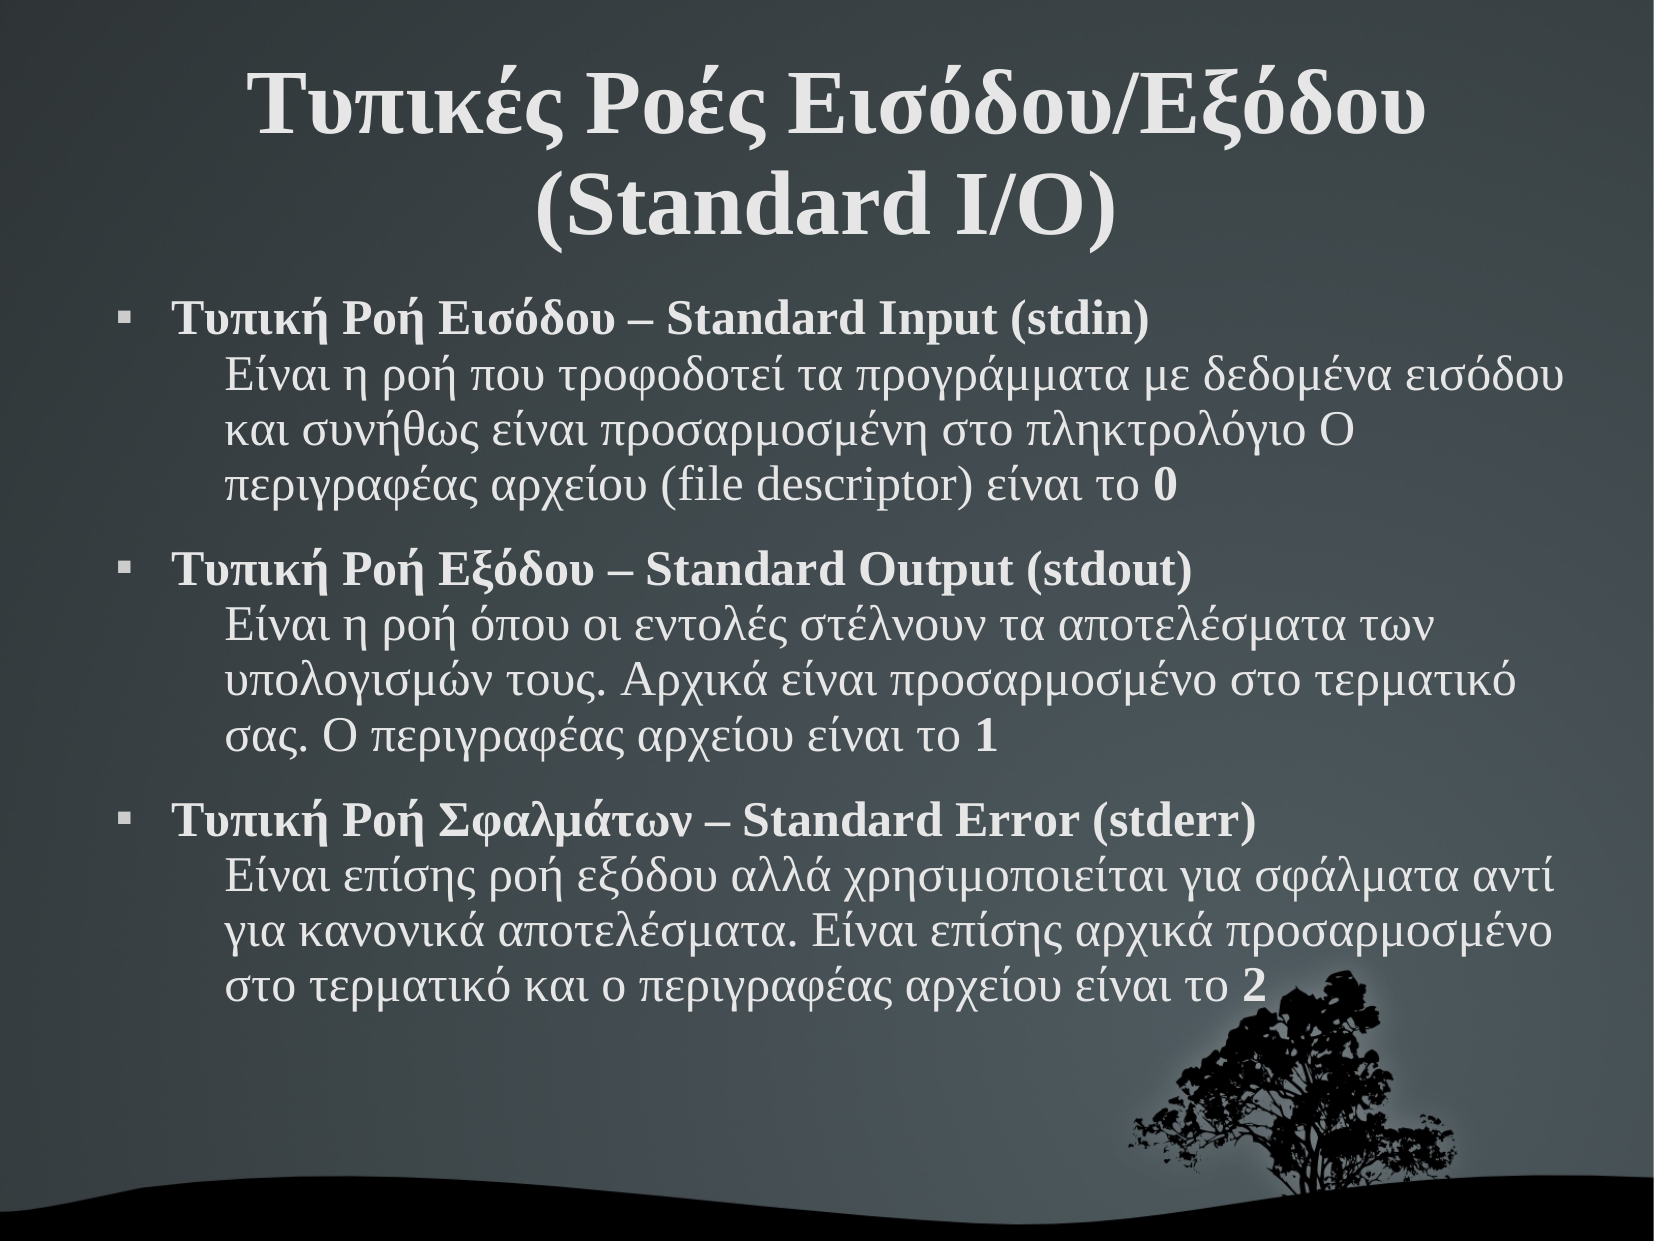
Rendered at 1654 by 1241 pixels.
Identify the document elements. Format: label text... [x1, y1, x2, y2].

title Τυπικές Ροές Εισόδου/Εξόδου (Standard I/O) [82, 33, 1571, 273]
picture [0, 0, 1654, 1241]
list Τυπική Ροή Εισόδου – Standard Input (stdin) Είναι η ροή που τροφοδοτεί τα προγράμματα με δεδομένα εισόδου και συνήθως είναι προσαρμοσμένη στο πληκτρολόγιο Ο περιγραφέας αρχείου (file descriptor) είναι το 0 Τυπική Ροή Εξόδου – Standard Output (stdout) Είναι η ροή όπου οι εντολές στέλνουν τα αποτελέσματα των υπολογισμών τους. Αρχικά είναι προσαρμοσμένο στο τερματικό σας. Ο περιγραφέας αρχείου είναι το 1 Τυπική Ροή Σφαλμάτων – Standard Error (stderr) Είναι επίσης ροή εξόδου αλλά χρησιμοποιείται για σφάλματα αντί για κανονικά αποτελέσματα. Είναι επίσης αρχικά προσαρμοσμένο στο τερματικό και ο περιγραφέας αρχείου είναι το 2 [82, 290, 1571, 1109]
